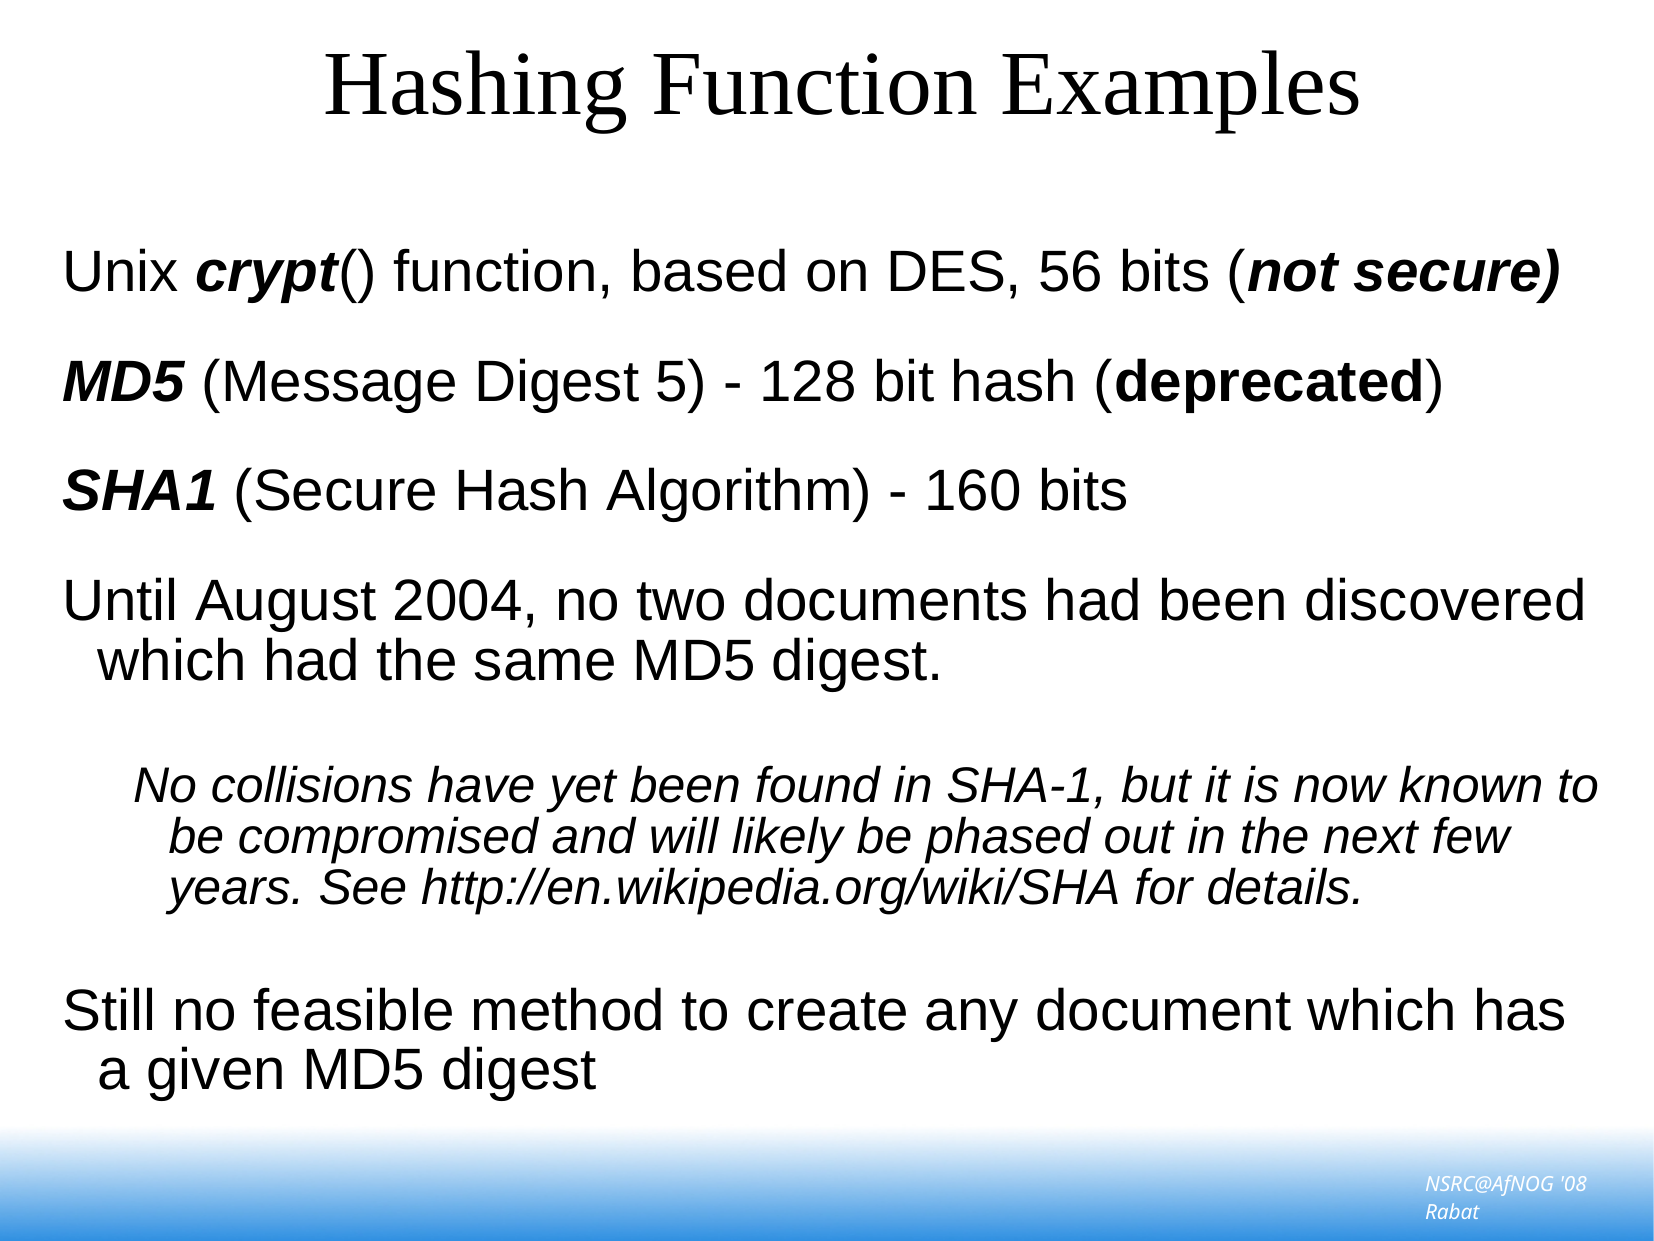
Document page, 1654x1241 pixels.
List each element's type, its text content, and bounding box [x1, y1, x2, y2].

title Hashing Function Examples [75, 32, 1613, 149]
list Unix crypt() function, based on DES, 56 bits (not secure) MD5 (Message Digest 5) - 128 bit hash (deprecated) SHA1 (Secure Hash Algorithm) - 160 bits Until August 2004, no two documents had been discovered which had the same MD5 digest. No collisions have yet been found in SHA-1, but it is now known to be compromised and will likely be phased out in the next few years. See http://en.wikipedia.org/wiki/SHA for details. Still no feasible method to create any document which has a given MD5 digest [26, 243, 1613, 1188]
picture [0, 1124, 1654, 1241]
